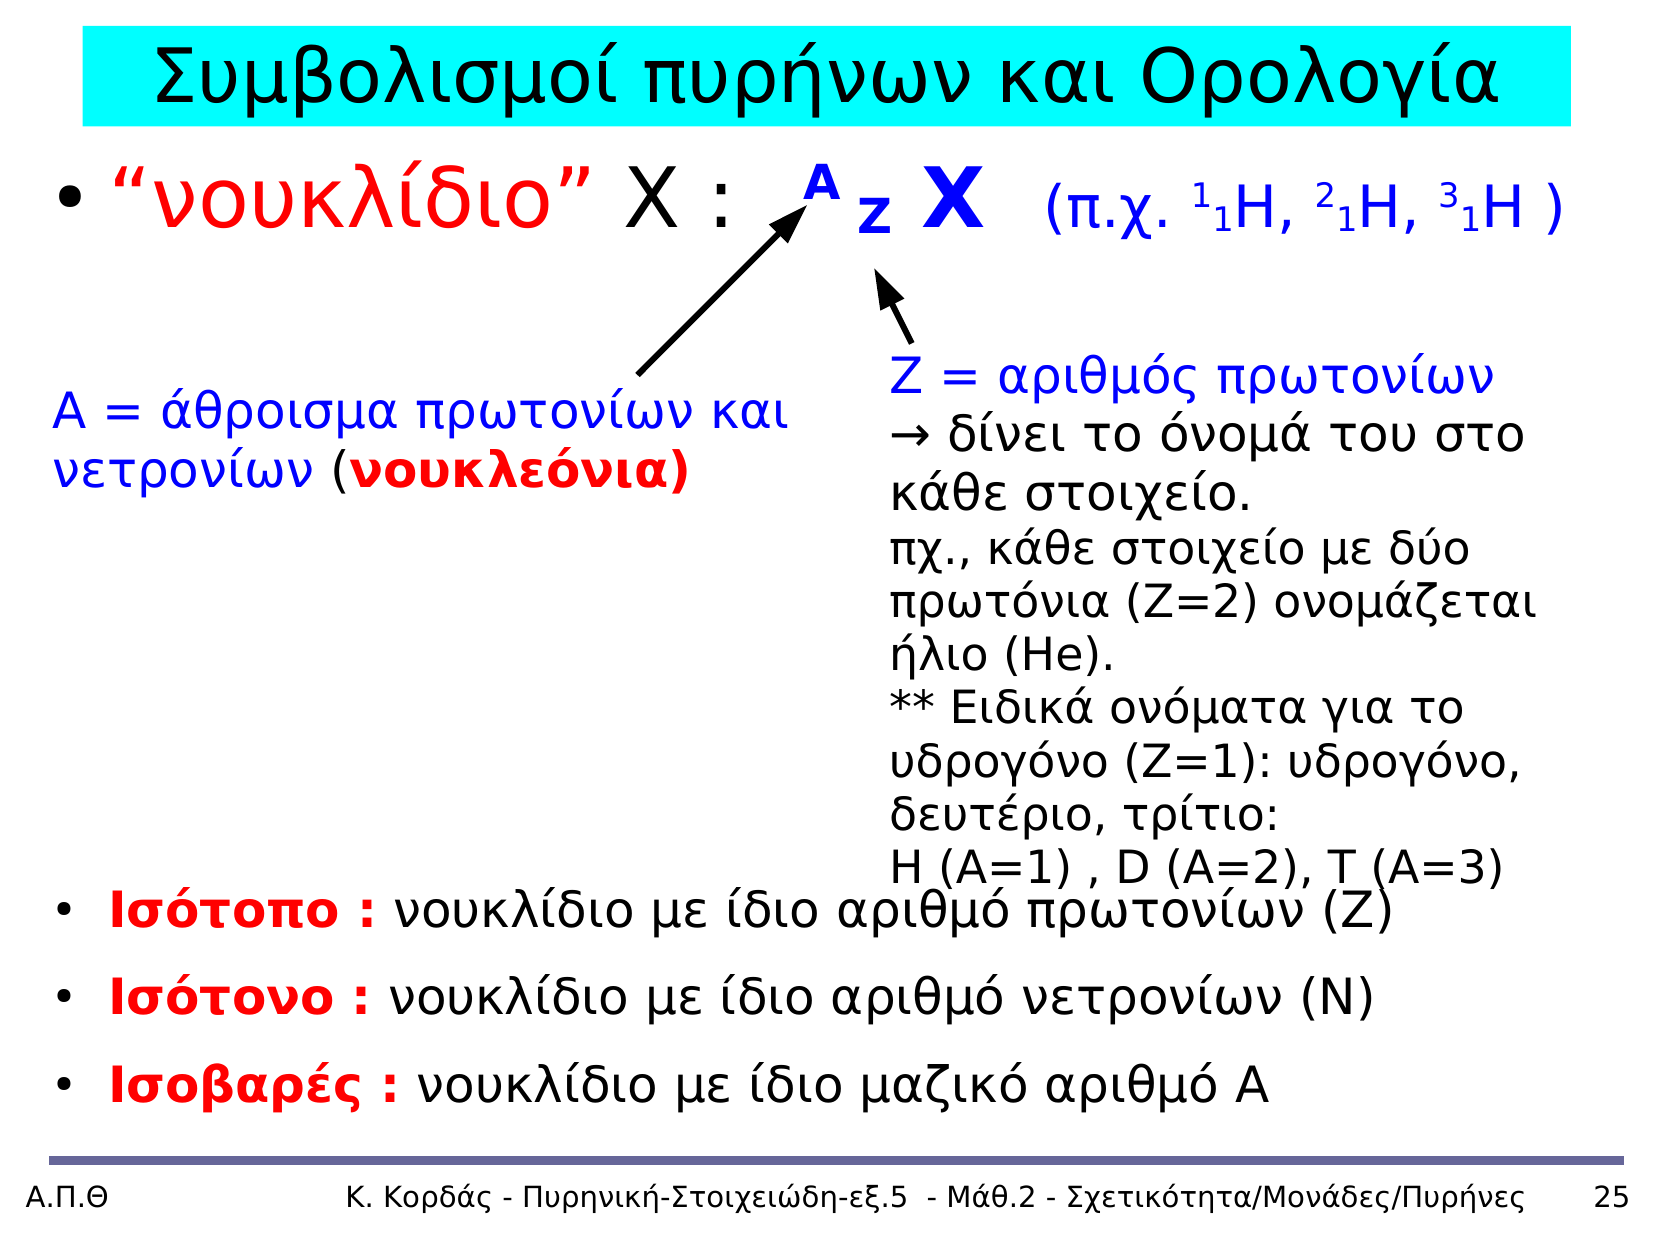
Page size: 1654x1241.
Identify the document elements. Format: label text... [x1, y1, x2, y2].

list “νουκλίδιο” Χ : Α Ζ Χ (π.χ. 11H, 21H, 31H ) Ισότοπο : νουκλίδιο με ίδιο αριθμό πρωτονίων (Ζ) Ισότονο : νουκλίδιο με ίδιο αριθμό νετρονίων (Ν) Ισοβαρές : νουκλίδιο με ίδιο μαζικό αριθμό Α [37, 150, 1651, 1147]
text_box Α = άθροισμα πρωτονίων και νετρονίων (νουκλεόνια) [37, 375, 826, 507]
text_box Ζ = αριθμός πρωτονίων → δίνει το όνομά του στο κάθε στοιχείο. πχ., κάθε στοιχείο με δύο πρωτόνια (Ζ=2) ονομάζεται ήλιο (He). ** Ειδικά ονόματα για το υδρογόνο (Ζ=1): υδρογόνο, δευτέριο, τρίτιο: Η (A=1) , D (A=2), T (A=3) [874, 339, 1613, 905]
title Συμβολισμοί πυρήνων και Ορολογία [82, 25, 1571, 127]
